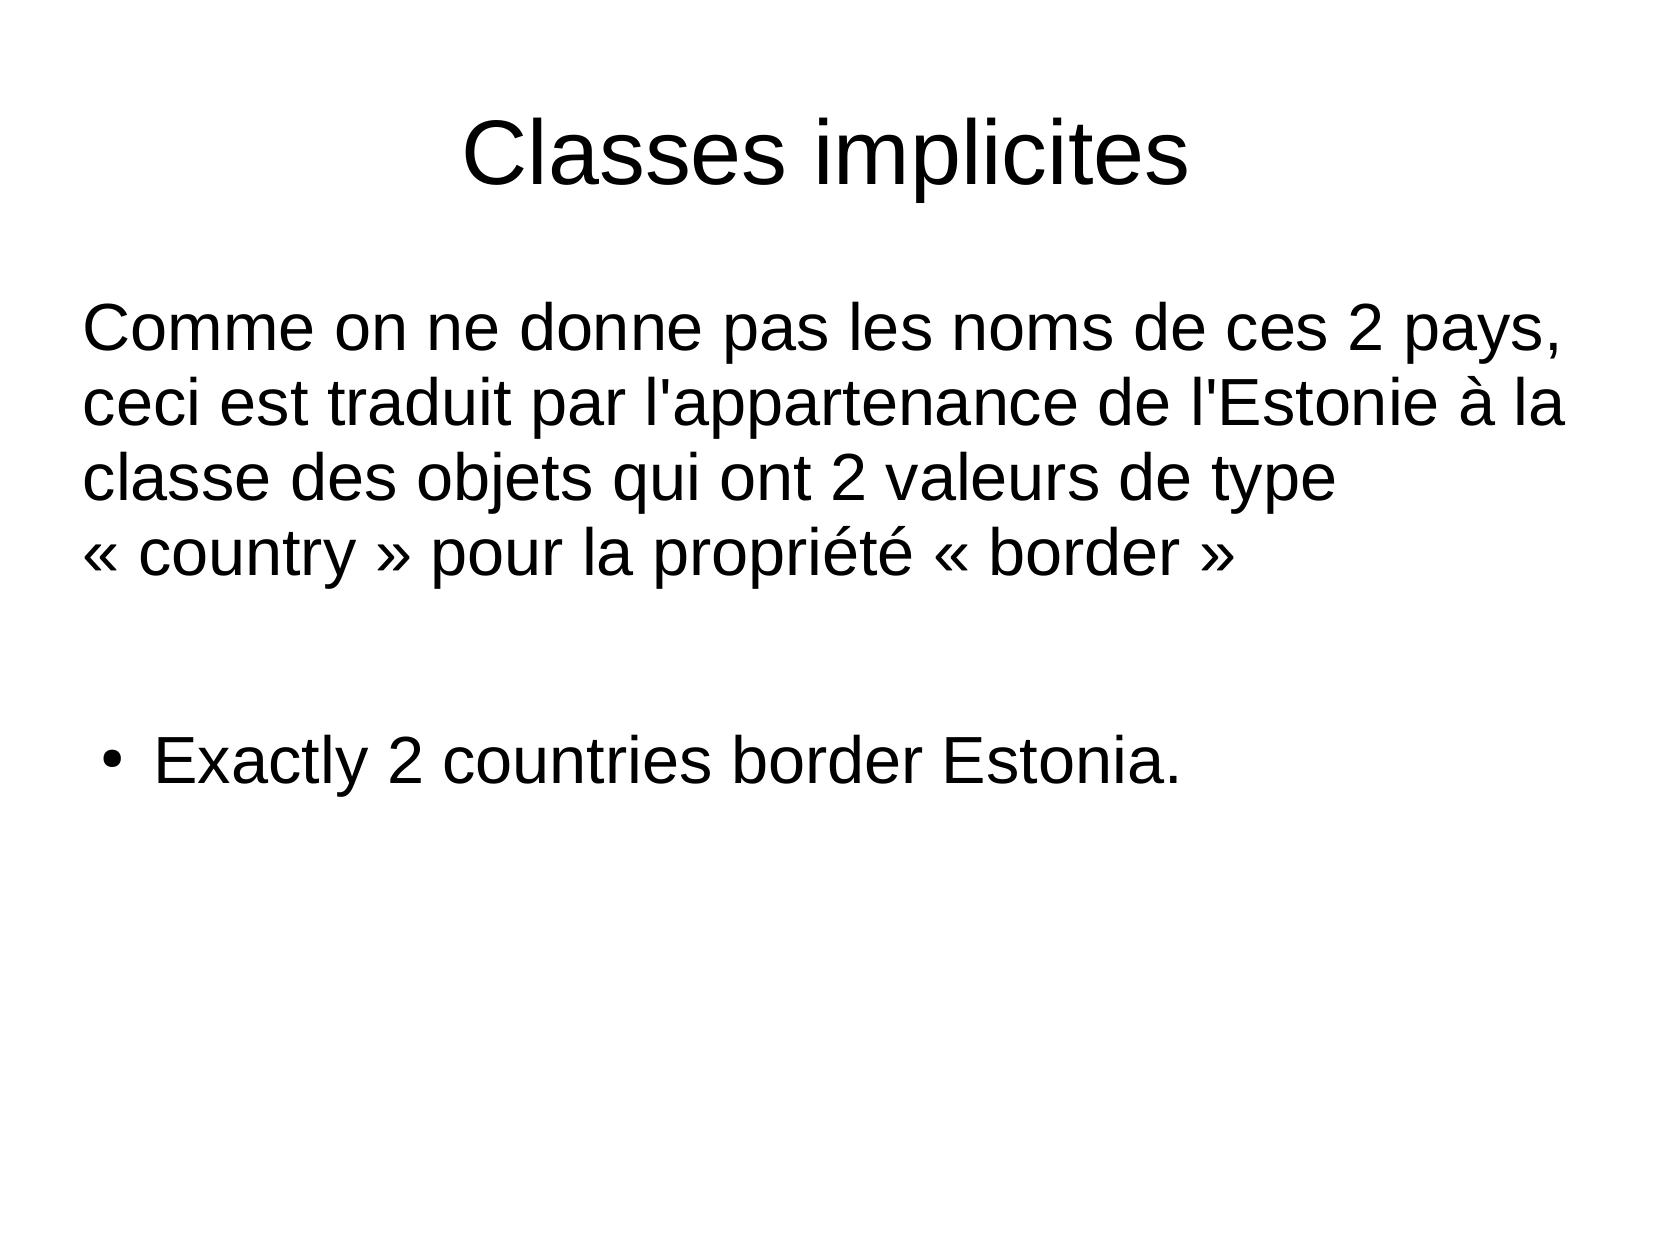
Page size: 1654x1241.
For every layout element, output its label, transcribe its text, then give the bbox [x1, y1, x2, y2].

title Classes implicites [82, 56, 1571, 250]
list Comme on ne donne pas les noms de ces 2 pays, ceci est traduit par l'appartenance de l'Estonie à la classe des objets qui ont 2 valeurs de type « country » pour la propriété « border » Exactly 2 countries border Estonia. [82, 290, 1571, 1109]
